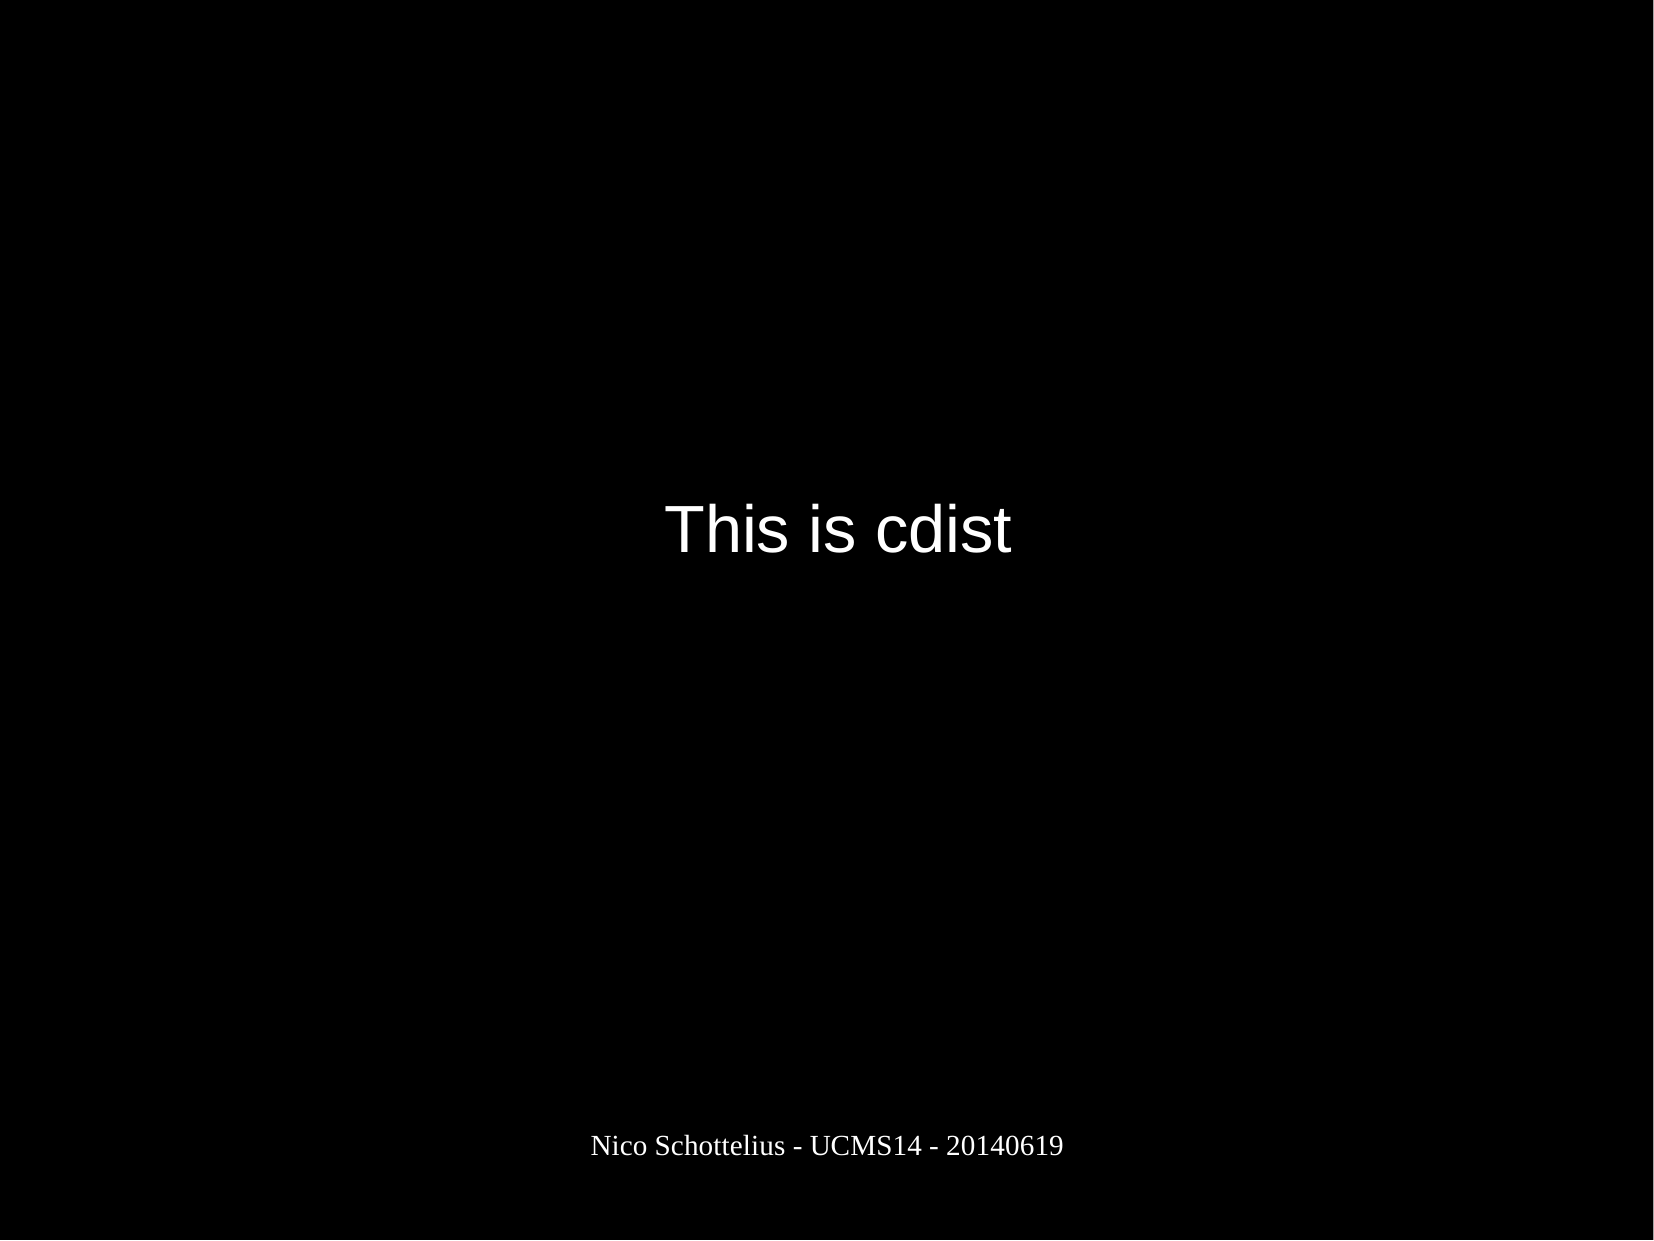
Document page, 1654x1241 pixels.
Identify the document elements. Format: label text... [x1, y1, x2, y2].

subtitle This is cdist [82, 49, 1571, 1010]
